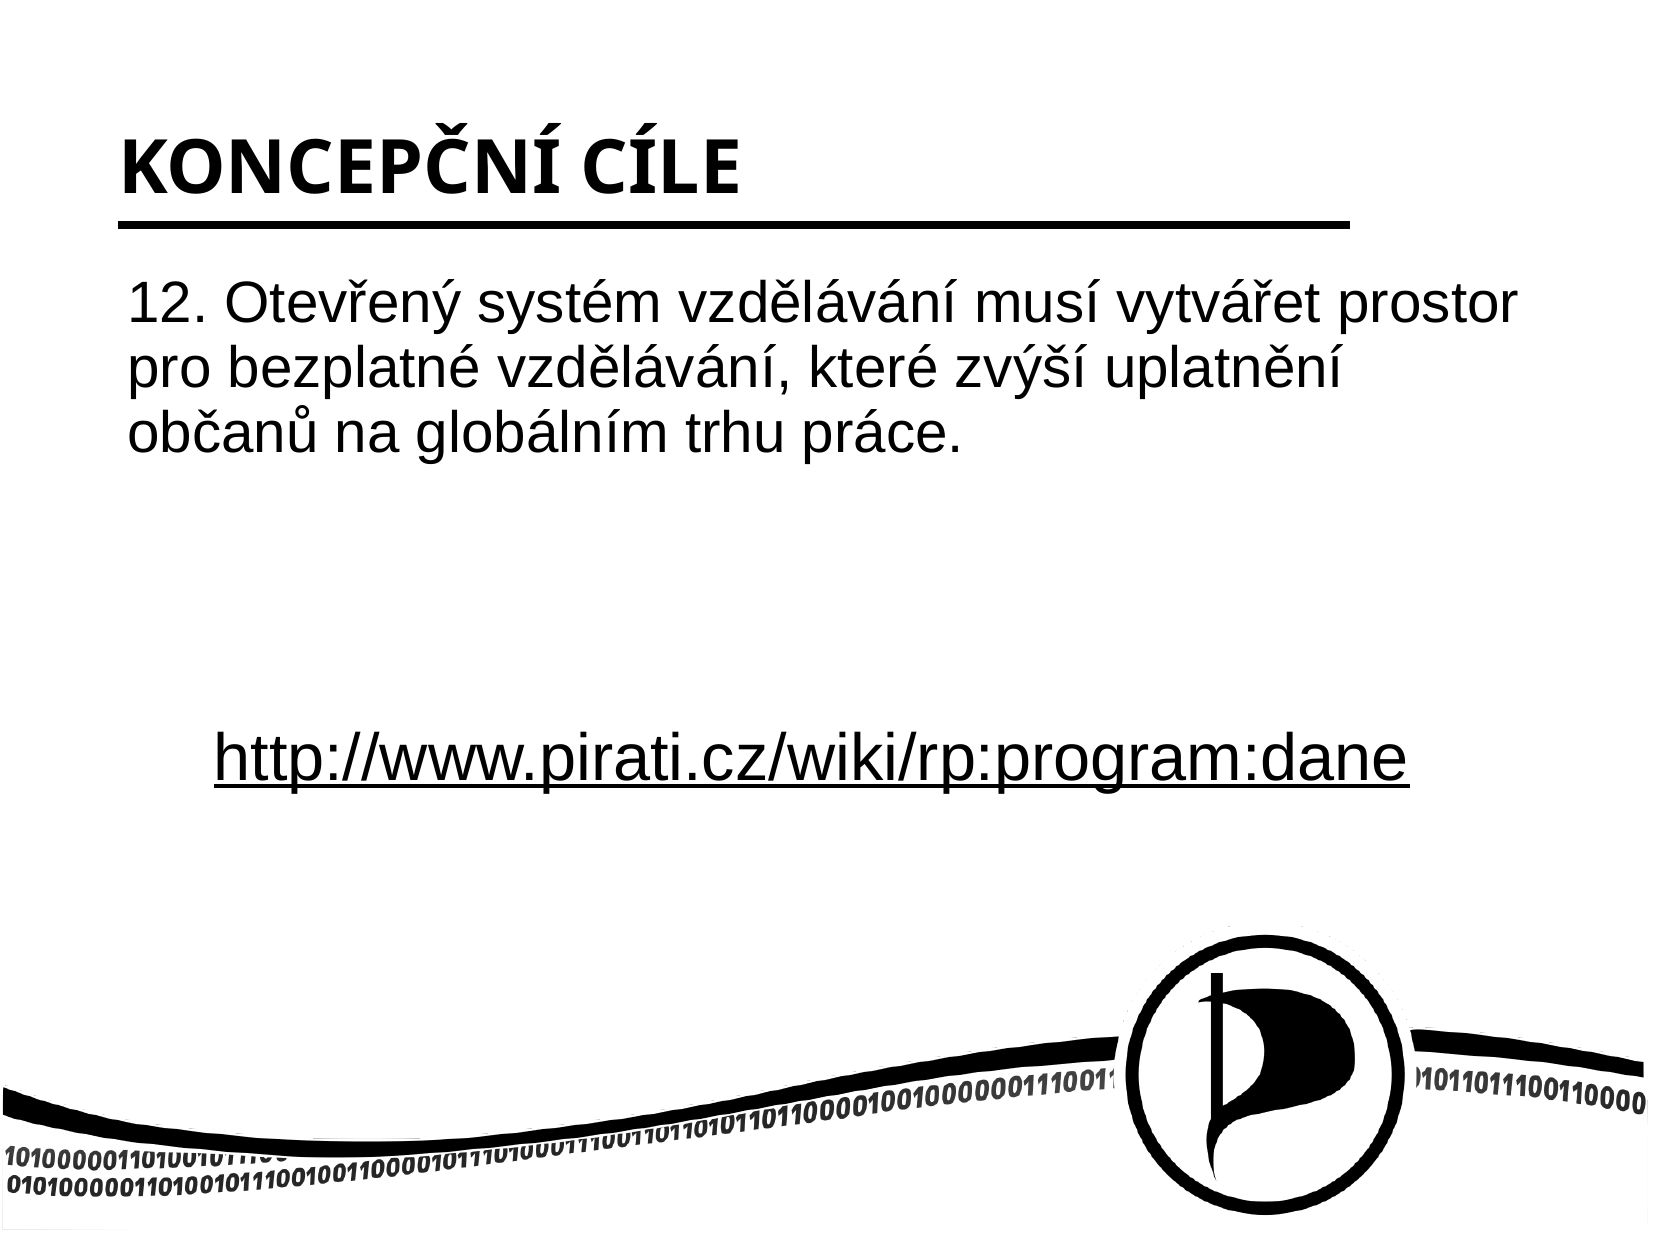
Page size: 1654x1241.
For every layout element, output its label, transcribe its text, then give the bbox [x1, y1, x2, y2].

picture [0, 922, 1648, 1230]
text_box http://www.pirati.cz/wiki/rp:program:dane [199, 712, 1429, 803]
text_box 12. Otevřený systém vzdělávání musí vytvářet prostor pro bezplatné vzdělávání, které zvýší uplatnění občanů na globálním trhu práce. [112, 262, 1544, 529]
title KONCEPČNÍ CÍLE [118, 22, 1576, 216]
